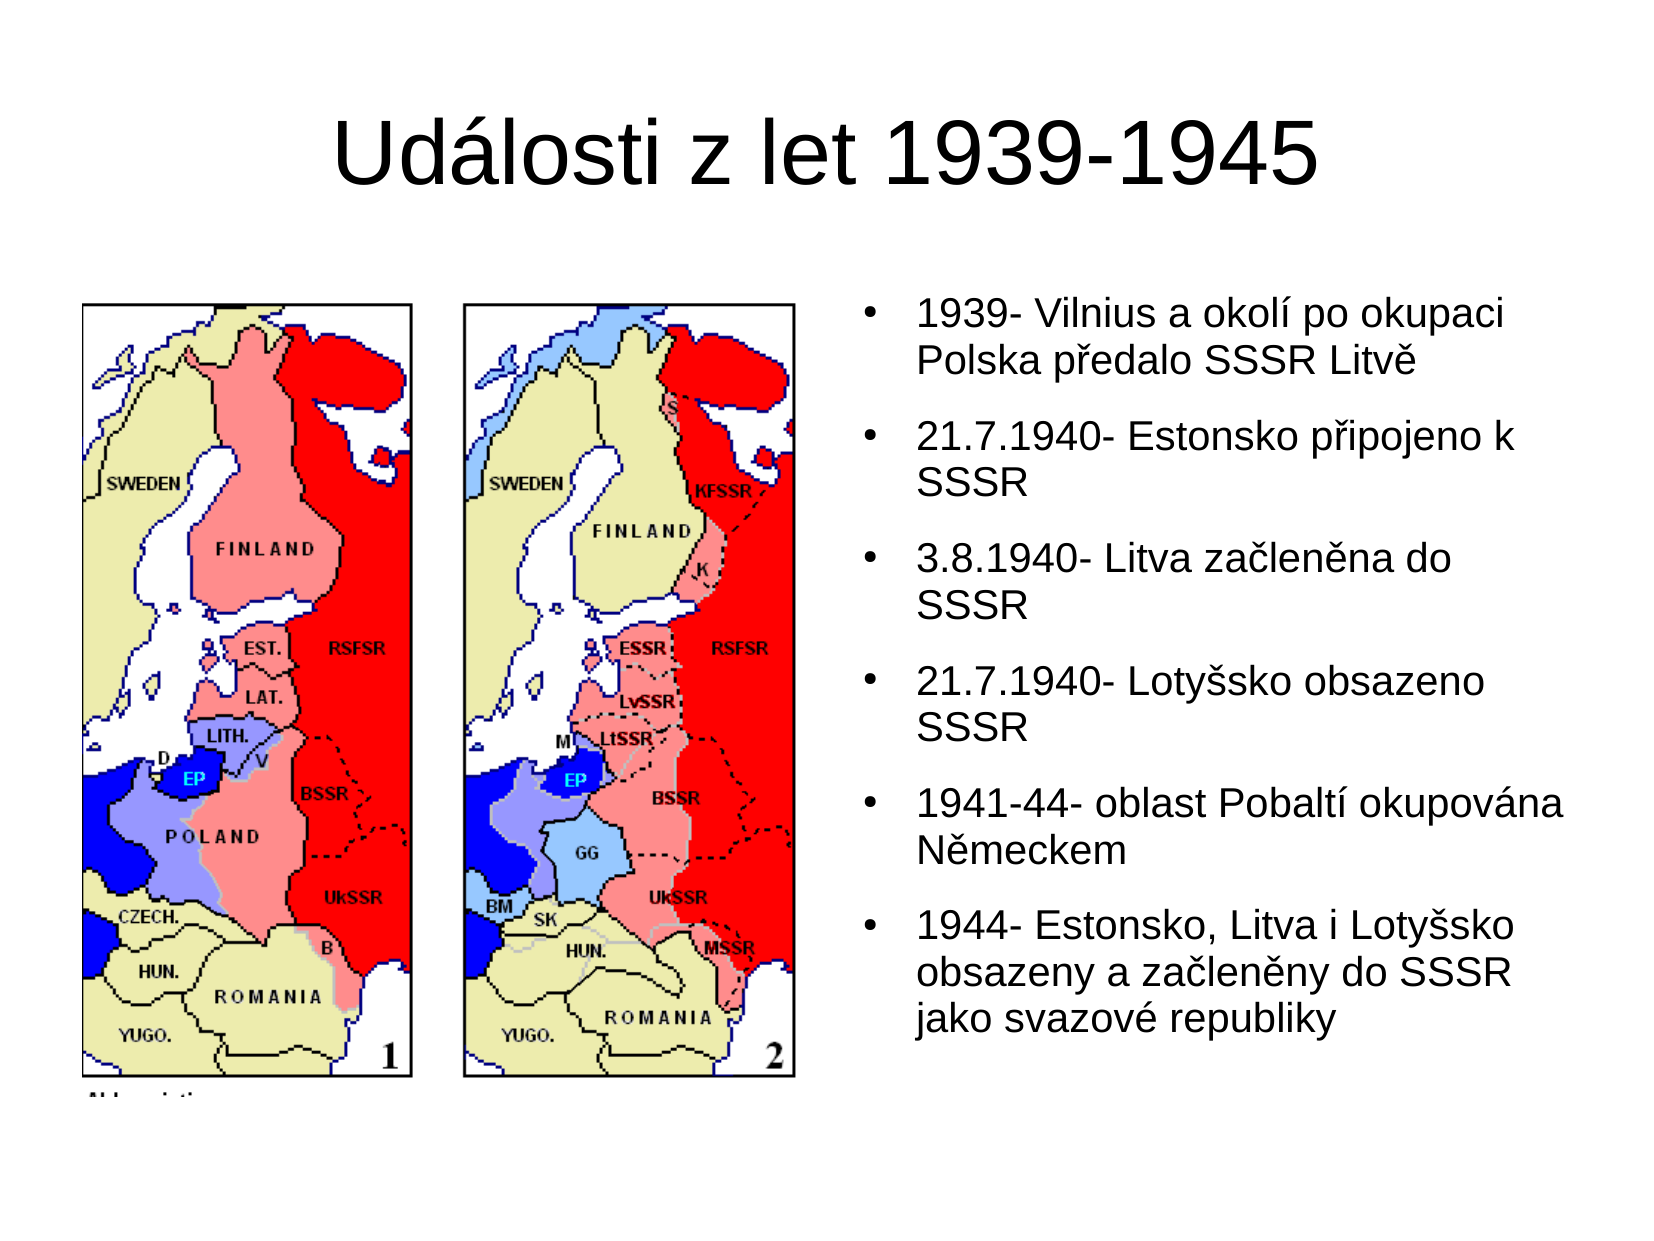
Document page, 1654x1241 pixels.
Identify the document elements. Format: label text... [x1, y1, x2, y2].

picture [82, 302, 809, 1097]
title Události z let 1939-1945 [82, 49, 1571, 257]
list 1939- Vilnius a okolí po okupaci Polska předalo SSSR Litvě 21.7.1940- Estonsko připojeno k SSSR 3.8.1940- Litva začleněna do SSSR 21.7.1940- Lotyšsko obsazeno SSSR 1941-44- oblast Pobaltí okupována Německem 1944- Estonsko, Litva i Lotyšsko obsazeny a začleněny do SSSR jako svazové republiky [845, 290, 1572, 1109]
